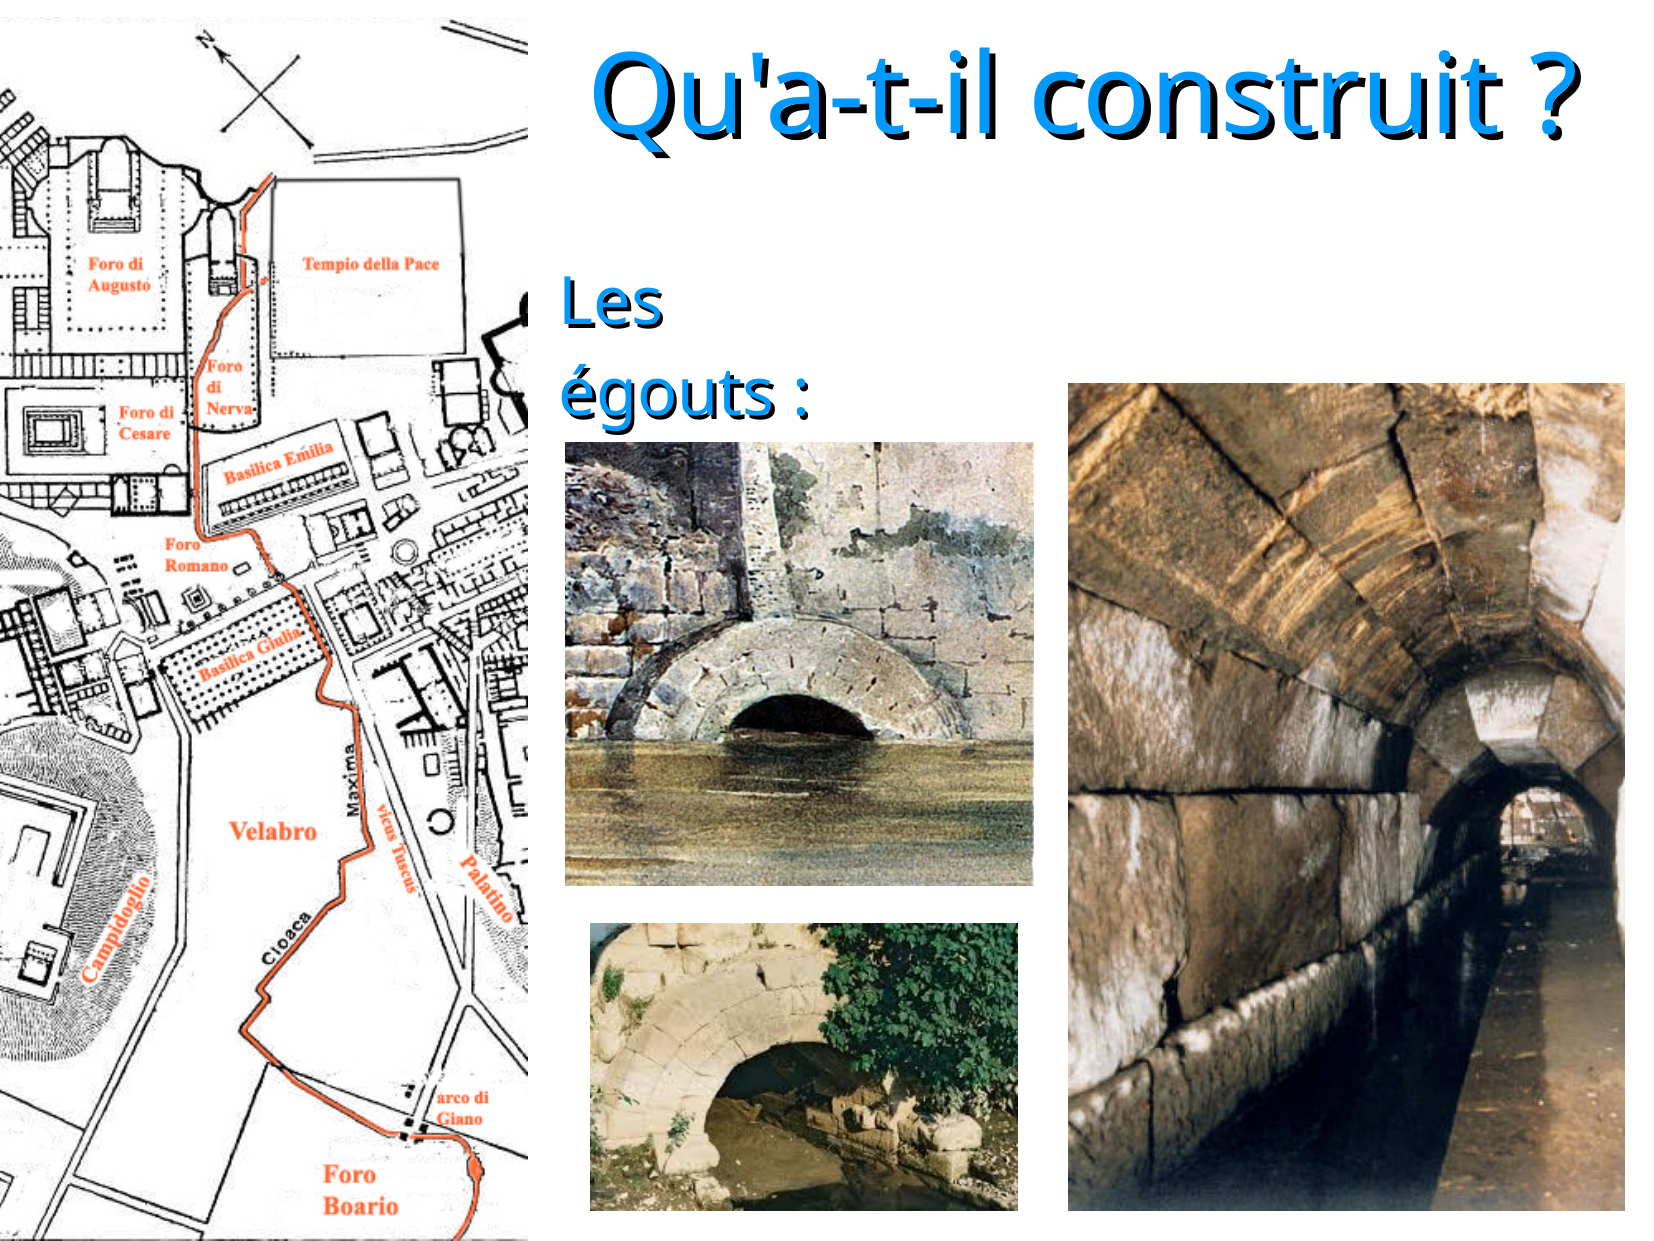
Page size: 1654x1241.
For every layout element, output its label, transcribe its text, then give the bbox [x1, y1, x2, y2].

picture [565, 442, 1034, 886]
picture [1068, 383, 1625, 1211]
picture [0, 17, 528, 1241]
picture [590, 923, 1018, 1211]
text_box Qu'a-t-il construit ? [531, 5, 1635, 178]
text_box Les égouts : [543, 246, 945, 355]
